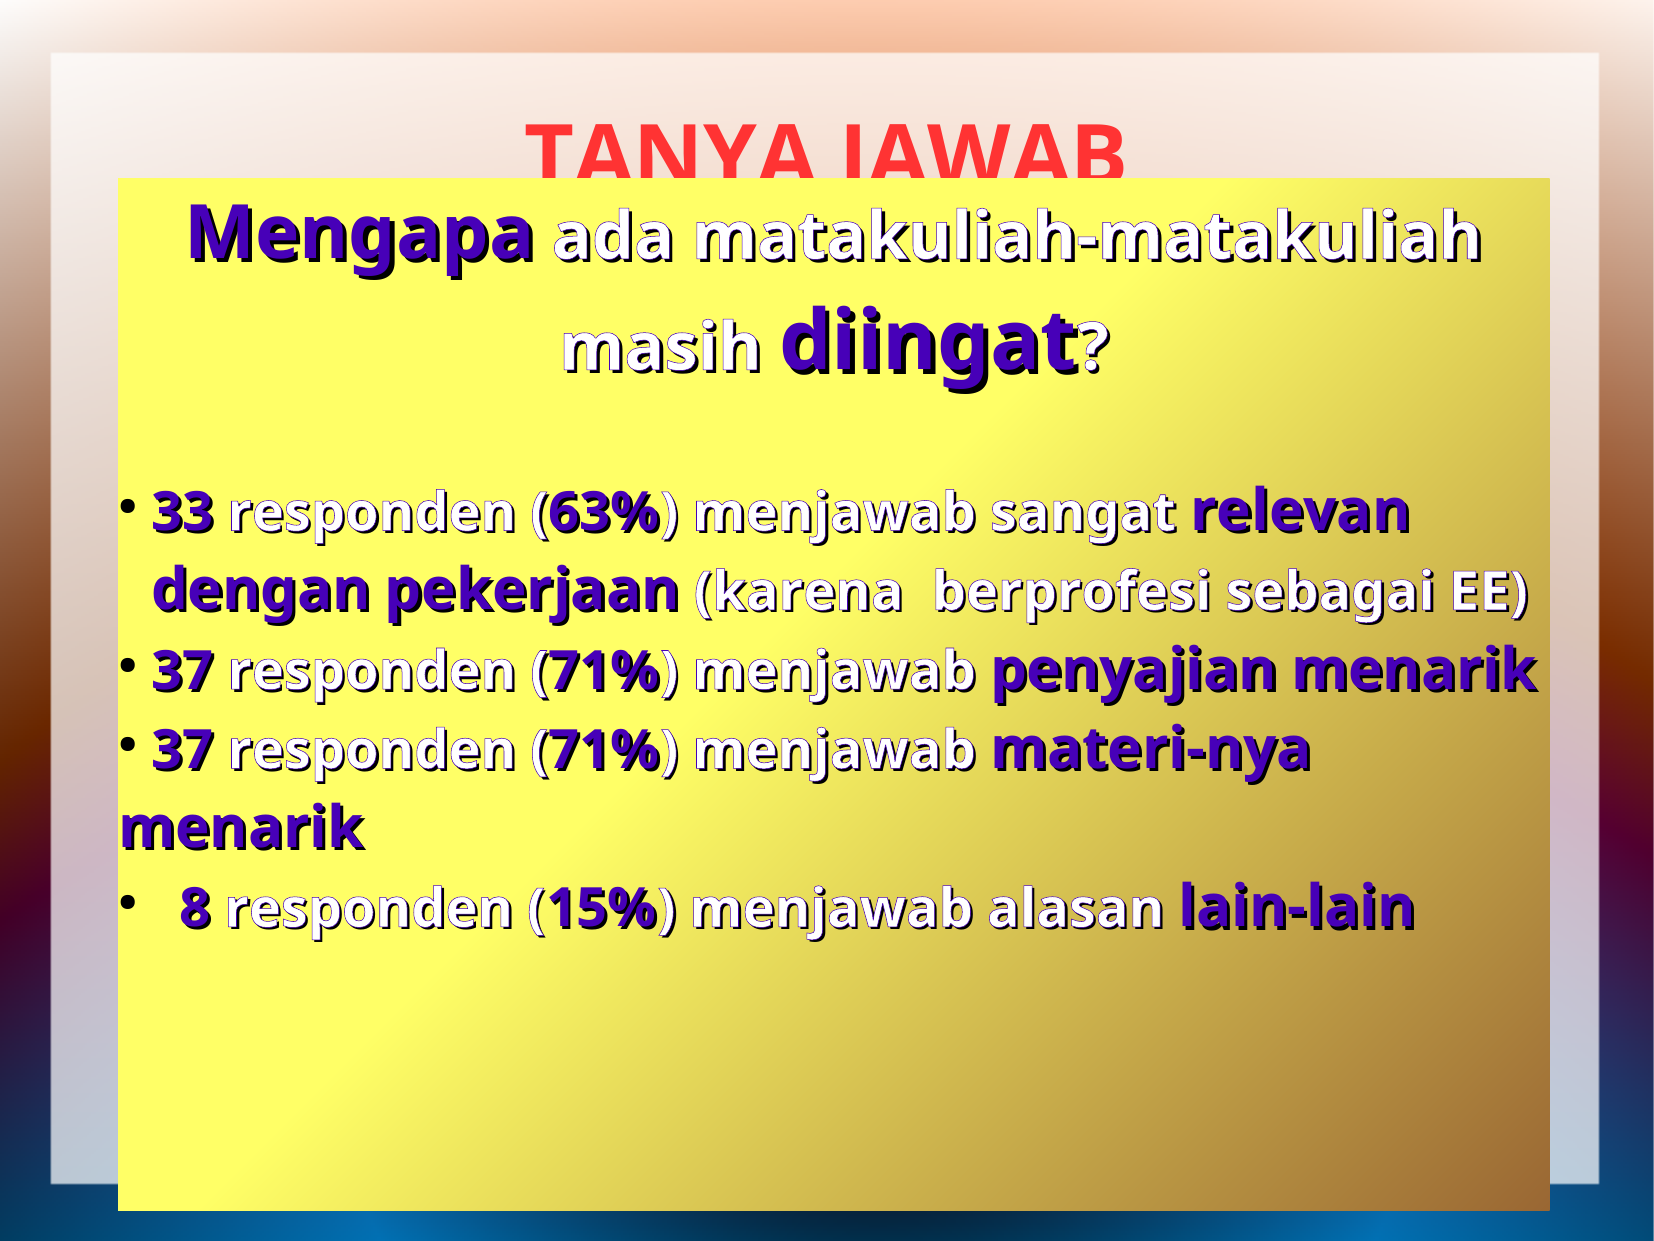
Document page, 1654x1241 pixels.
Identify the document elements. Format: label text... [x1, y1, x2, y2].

subtitle Mengapa ada matakuliah-matakuliah masih diingat? 33 responden (63%) menjawab sangat relevan dengan pekerjaan (karena berprofesi sebagai EE) 37 responden (71%) menjawab penyajian menarik 37 responden (71%) menjawab materi-nya menarik 8 responden (15%) menjawab alasan lain-lain [118, 238, 1550, 1152]
title TANYA JAWAB [82, 49, 1571, 257]
picture [0, 0, 1654, 1241]
